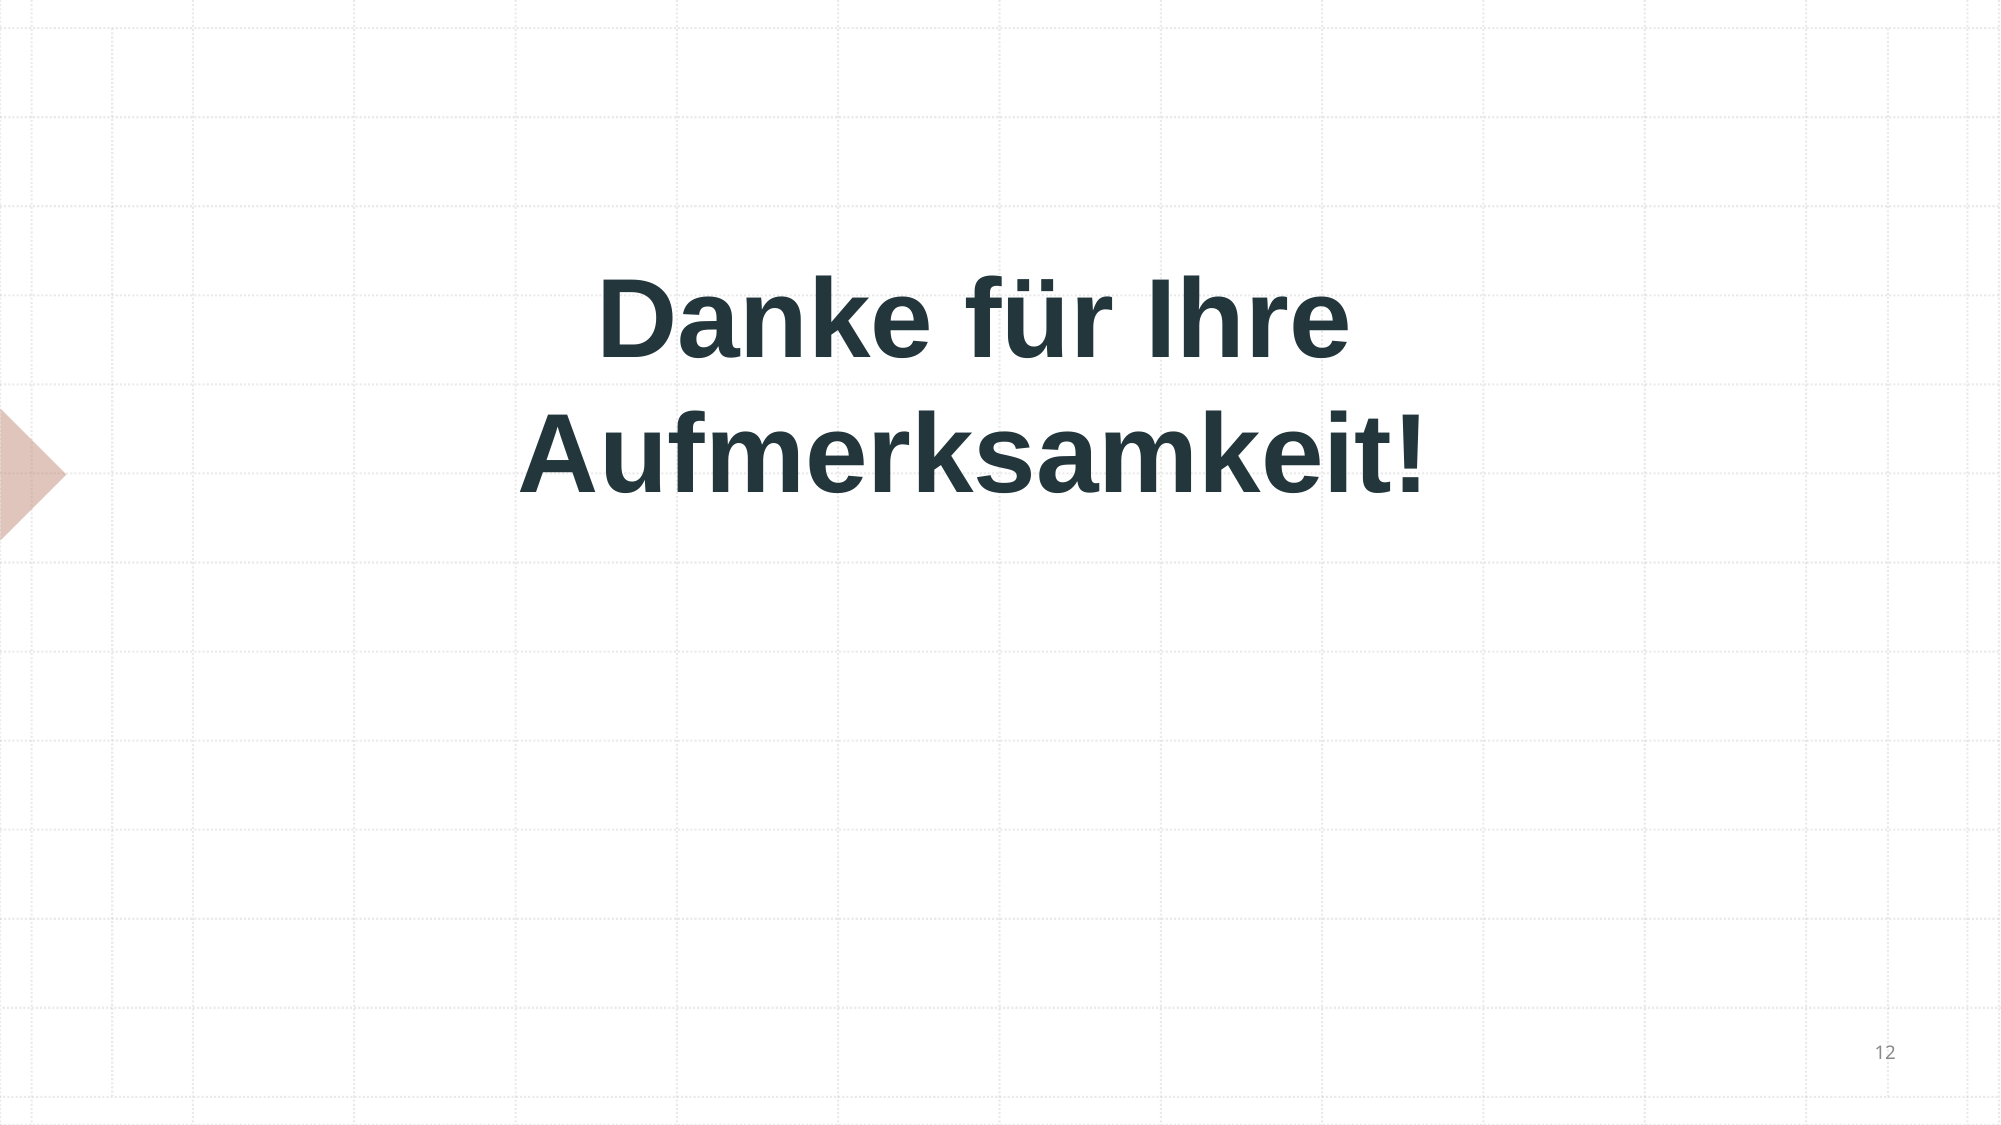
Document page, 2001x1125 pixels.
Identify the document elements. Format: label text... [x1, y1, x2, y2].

text_box [1805, 1019, 1966, 1089]
title Danke für Ihre Aufmerksamkeit! [113, 118, 1836, 523]
